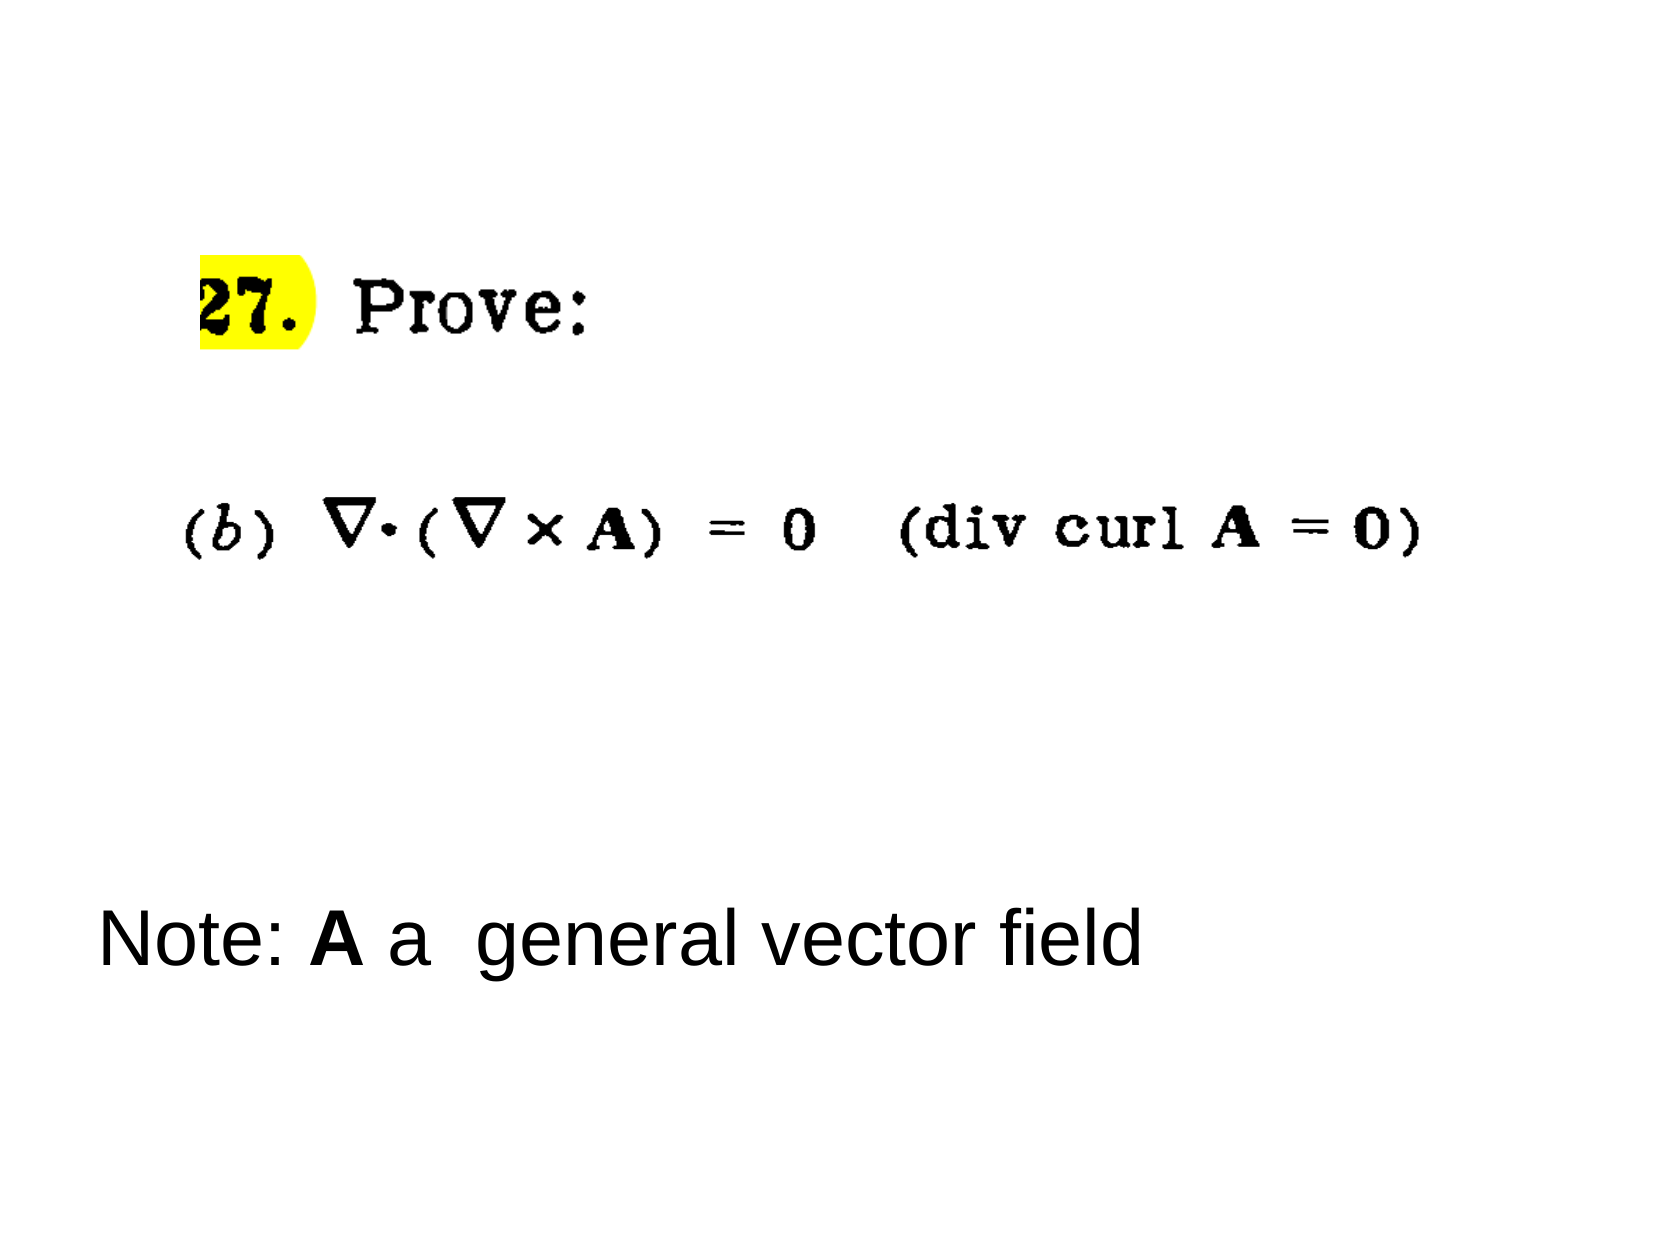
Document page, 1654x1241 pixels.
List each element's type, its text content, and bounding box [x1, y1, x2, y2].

picture [165, 457, 1430, 567]
picture [200, 255, 606, 367]
text_box Note: A a general vector field [82, 885, 1560, 1146]
